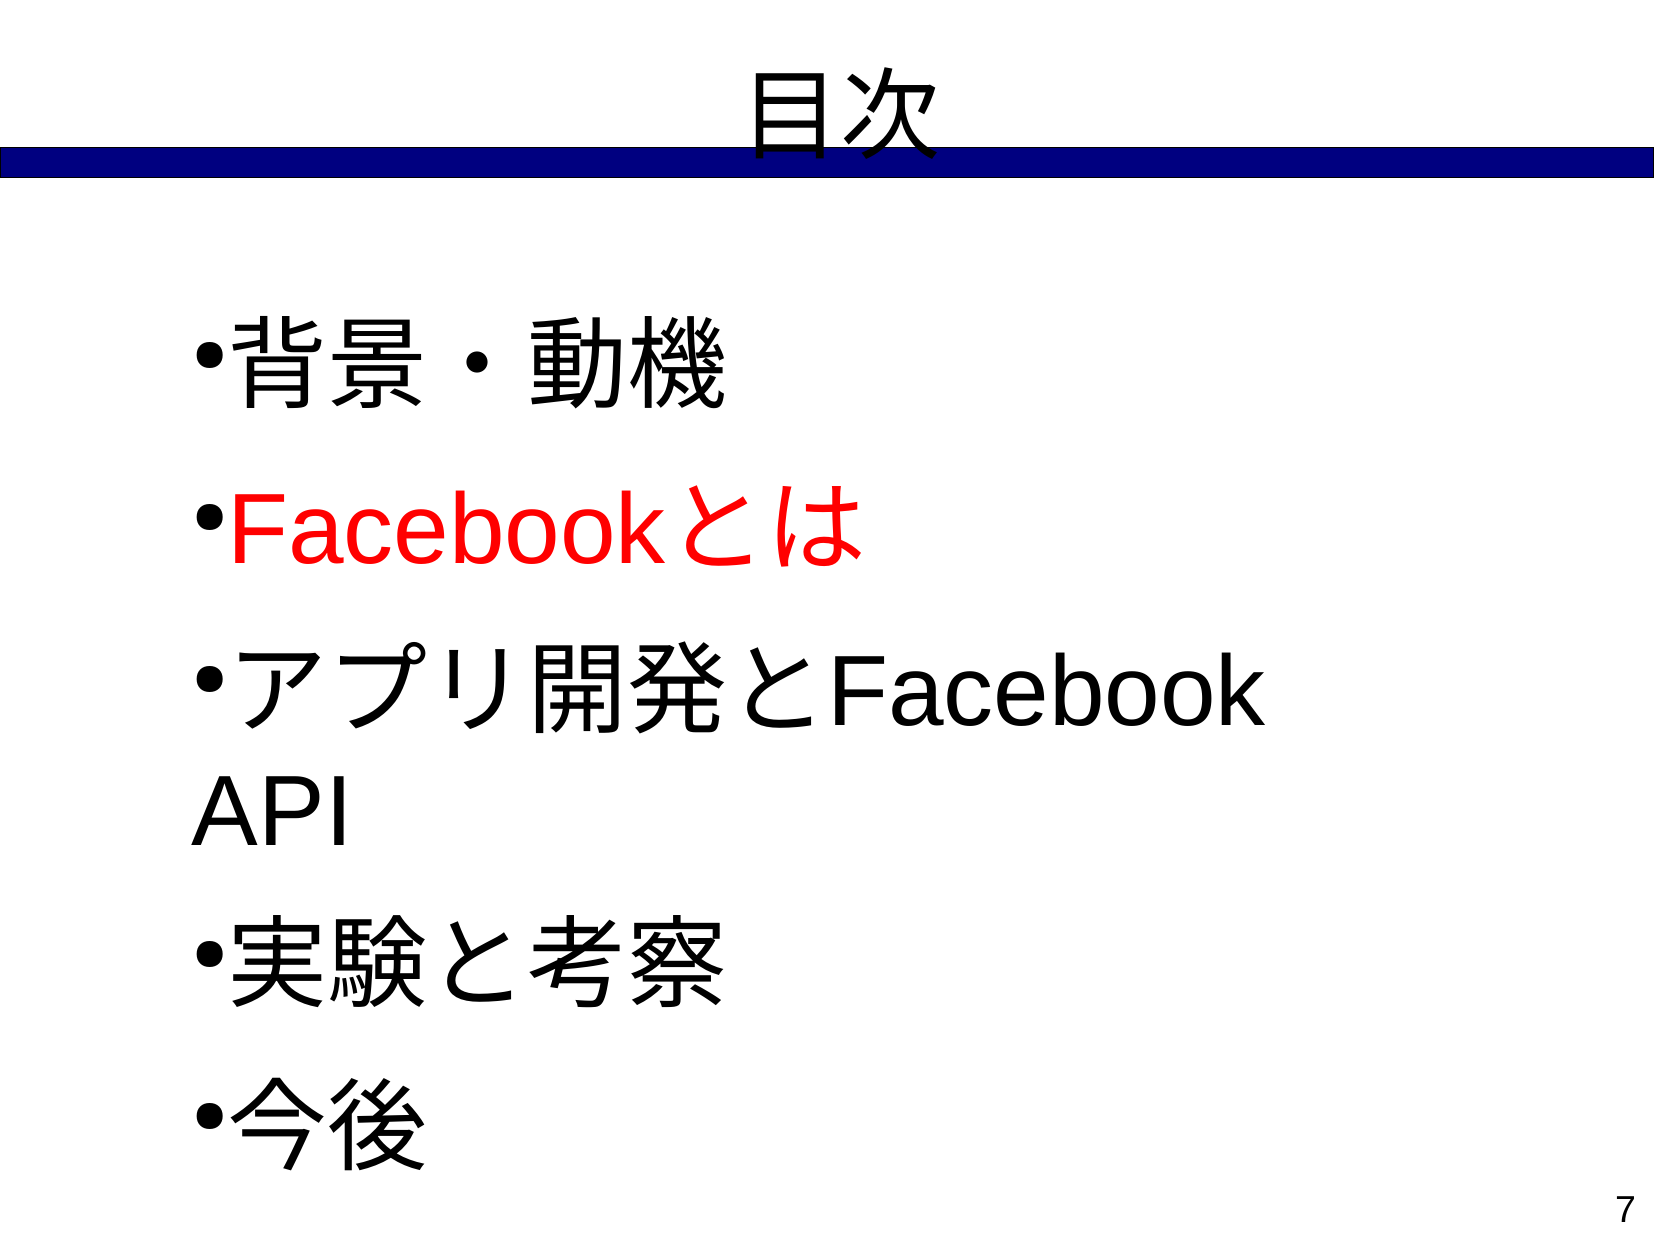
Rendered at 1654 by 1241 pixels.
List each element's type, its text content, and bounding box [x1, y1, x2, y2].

text_box 目次 [725, 27, 1206, 143]
text_box 背景・動機 Facebookとは アプリ開発とFacebook API 実験と考察 今後 [177, 277, 1447, 887]
text_box [0, 147, 1654, 178]
text_box 7 [1600, 1181, 1651, 1239]
